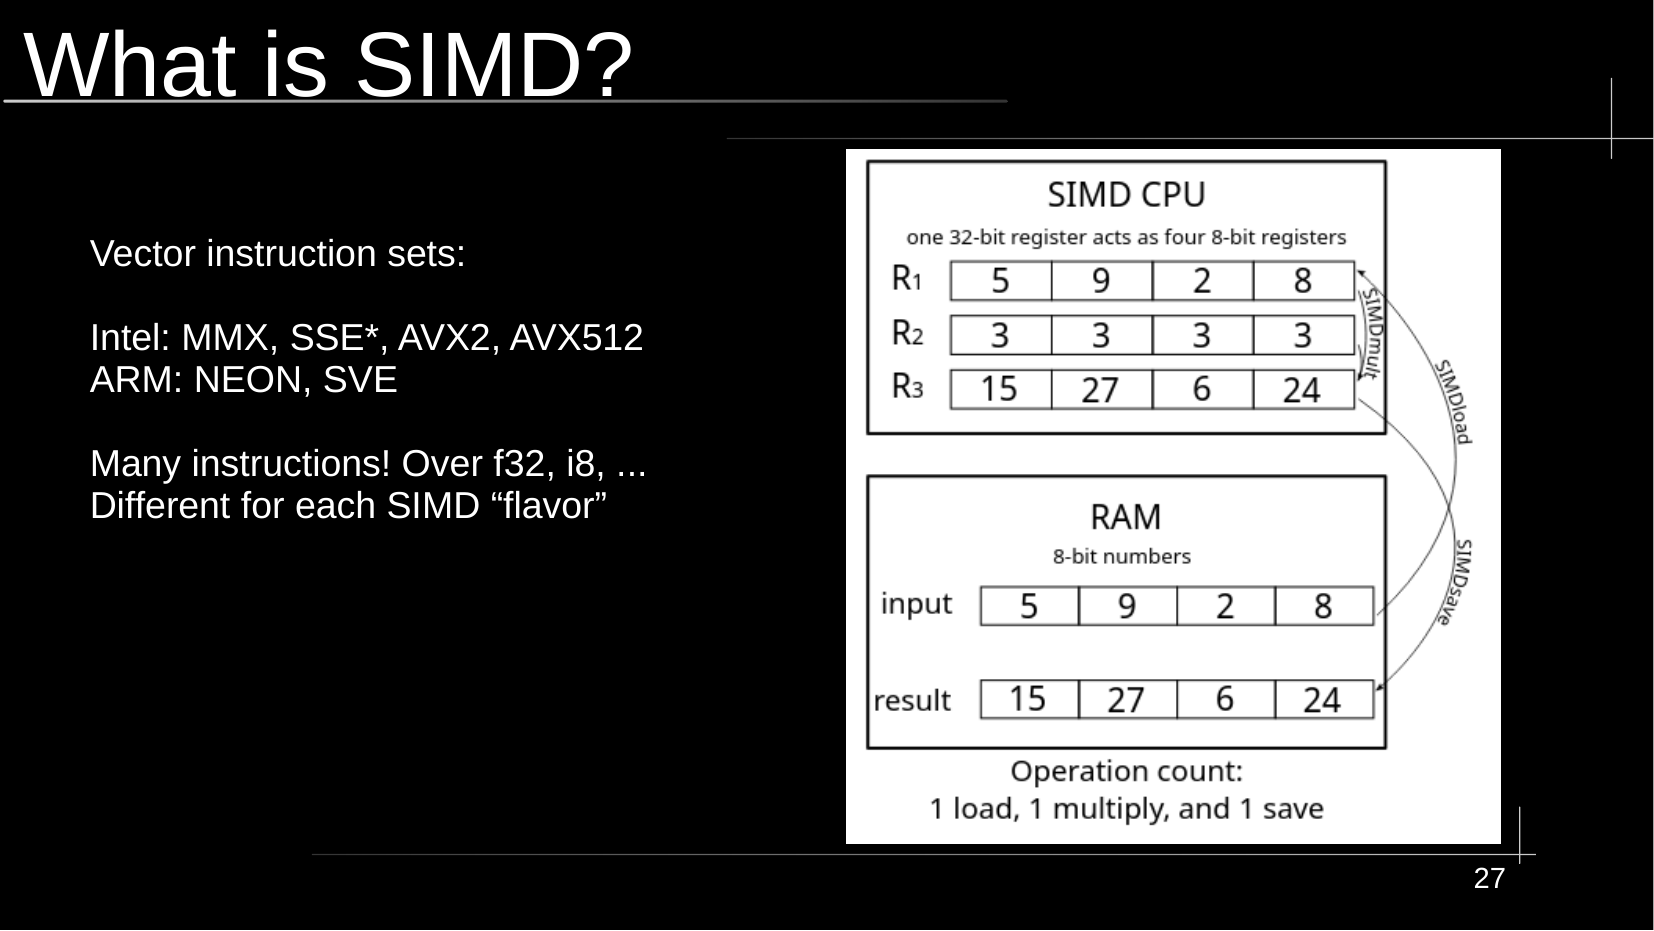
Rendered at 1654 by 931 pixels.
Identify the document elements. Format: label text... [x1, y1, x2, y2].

title What is SIMD? [23, 11, 1589, 119]
text_box Vector instruction sets: Intel: MMX, SSE*, AVX2, AVX512 ARM: NEON, SVE Many instructions! Over f32, i8, ... Different for each SIMD “flavor” [75, 225, 664, 534]
picture [846, 149, 1501, 844]
